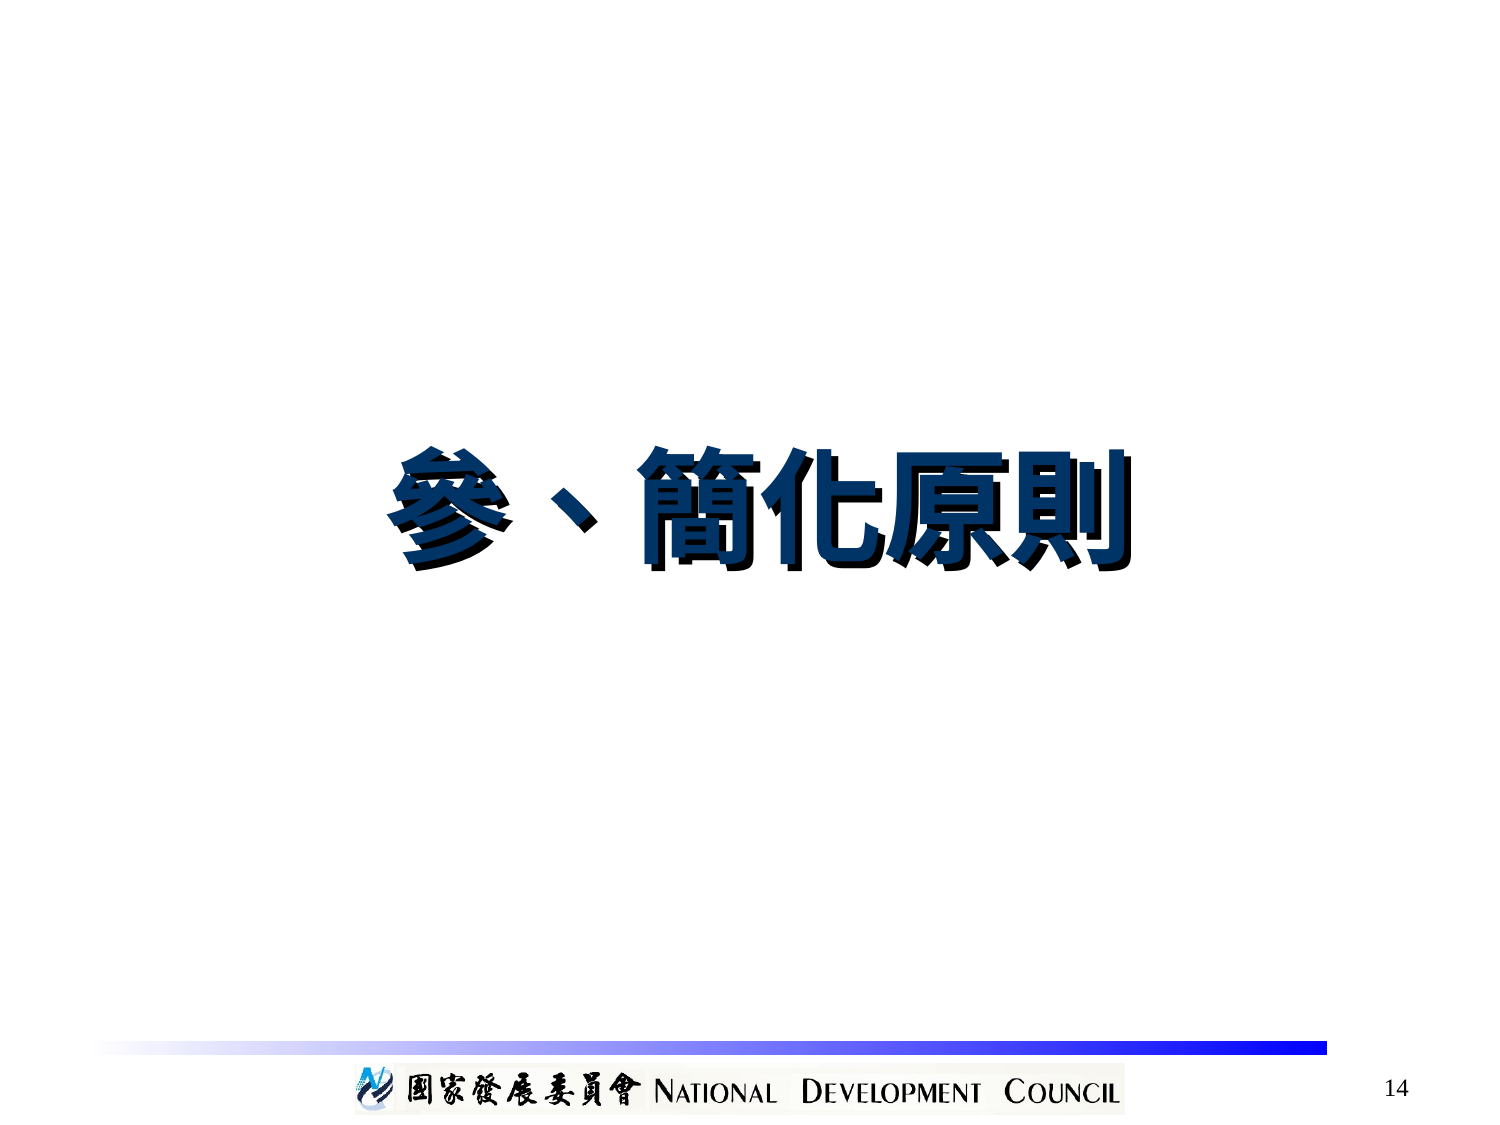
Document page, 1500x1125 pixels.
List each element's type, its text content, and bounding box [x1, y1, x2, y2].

list 參、簡化原則 [159, 420, 1306, 591]
text_box [1368, 1063, 1485, 1100]
